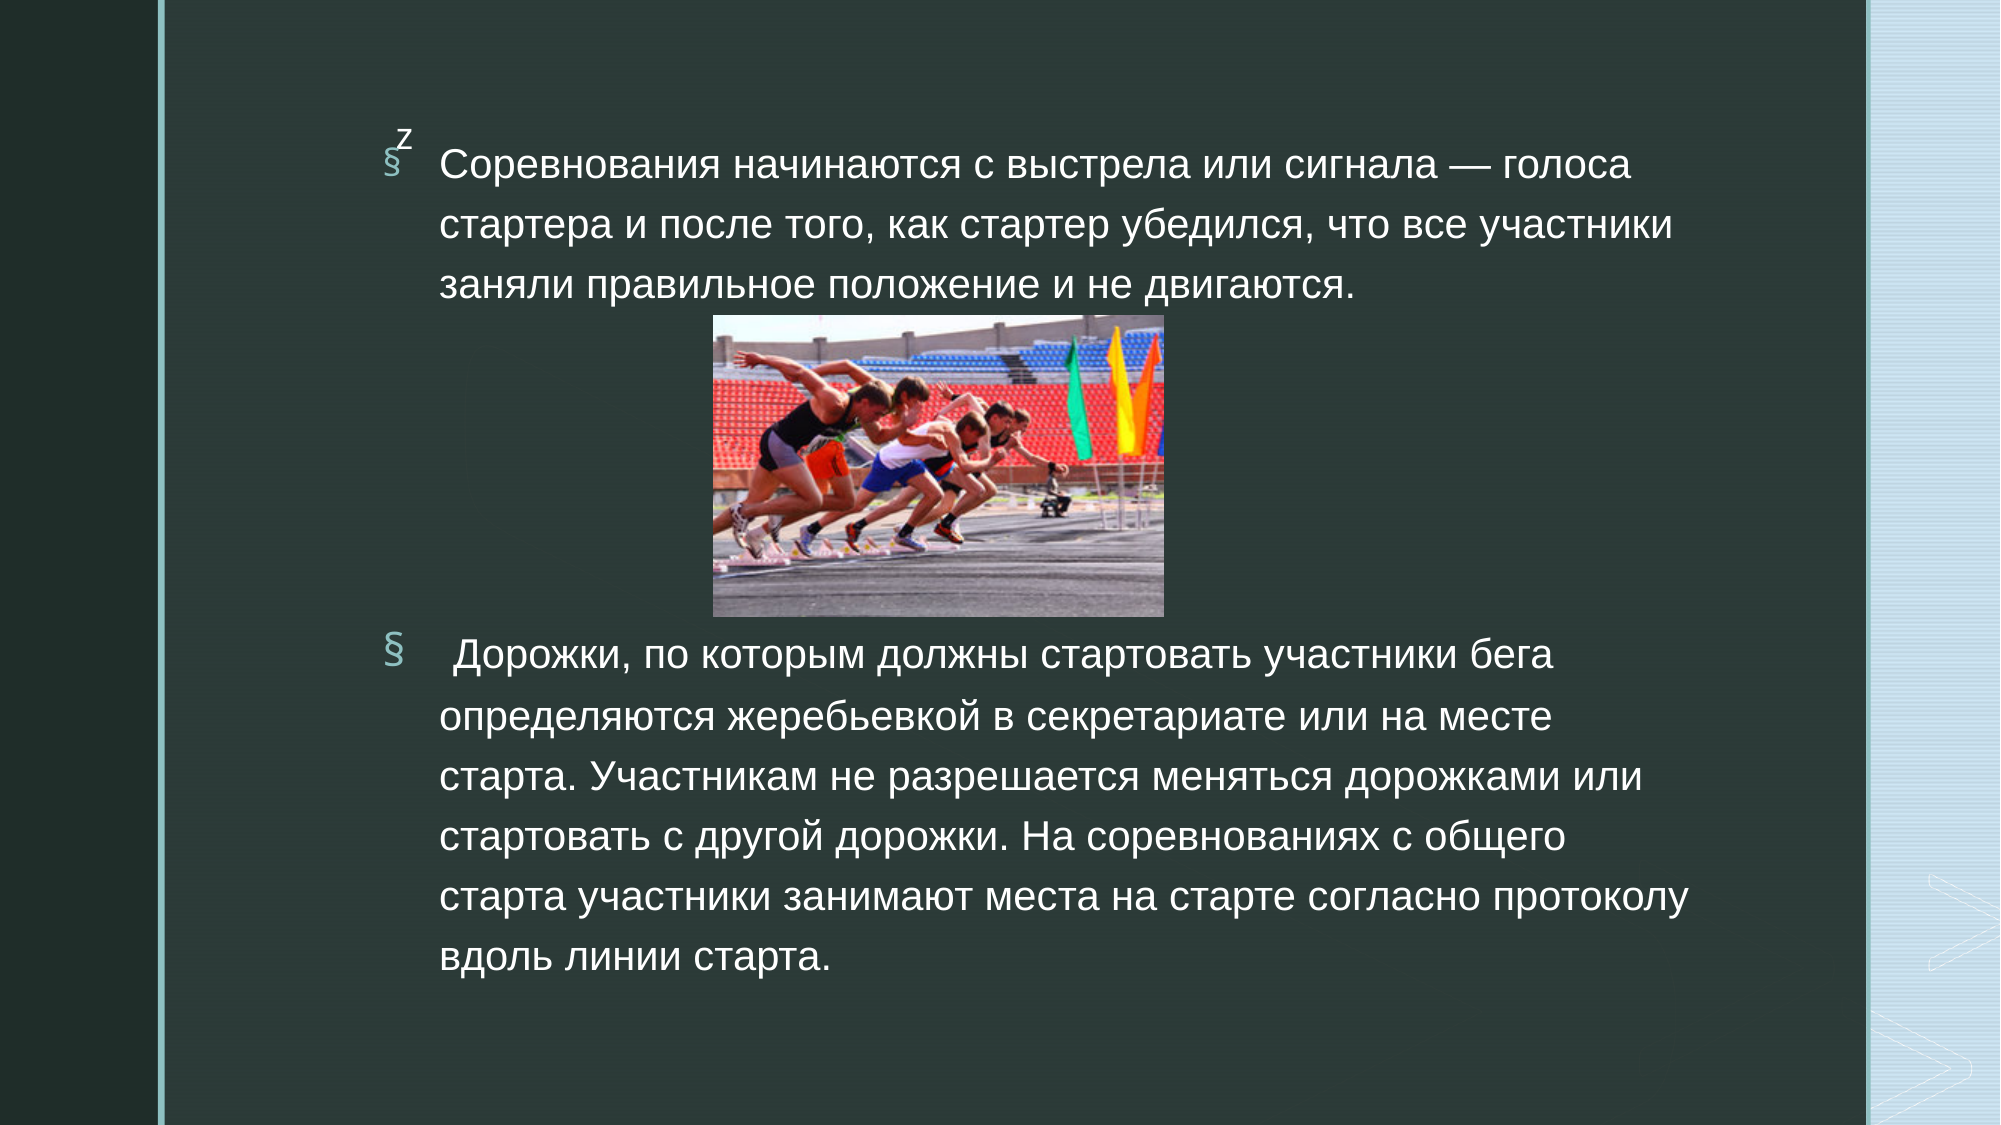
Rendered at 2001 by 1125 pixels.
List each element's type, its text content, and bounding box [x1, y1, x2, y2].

list Соревнования начинаются с выстрела или сиг­нала — голоса стартера и после того, как стартер убедился, что все участники заняли правильное по­ложение и не двигаются. Дорожки, по которым должны стартовать уча­стники бега определяются жеребьевкой в секрета­риате или на месте старта. Участникам не разре­шается меняться дорожками или стартовать с дру­гой дорожки. На соревнованиях с общего старта участники занимают места на старте согласно про­токолу вдоль линии старта. [367, 327, 1706, 779]
picture [1871, 0, 2000, 1125]
picture [713, 315, 1164, 617]
